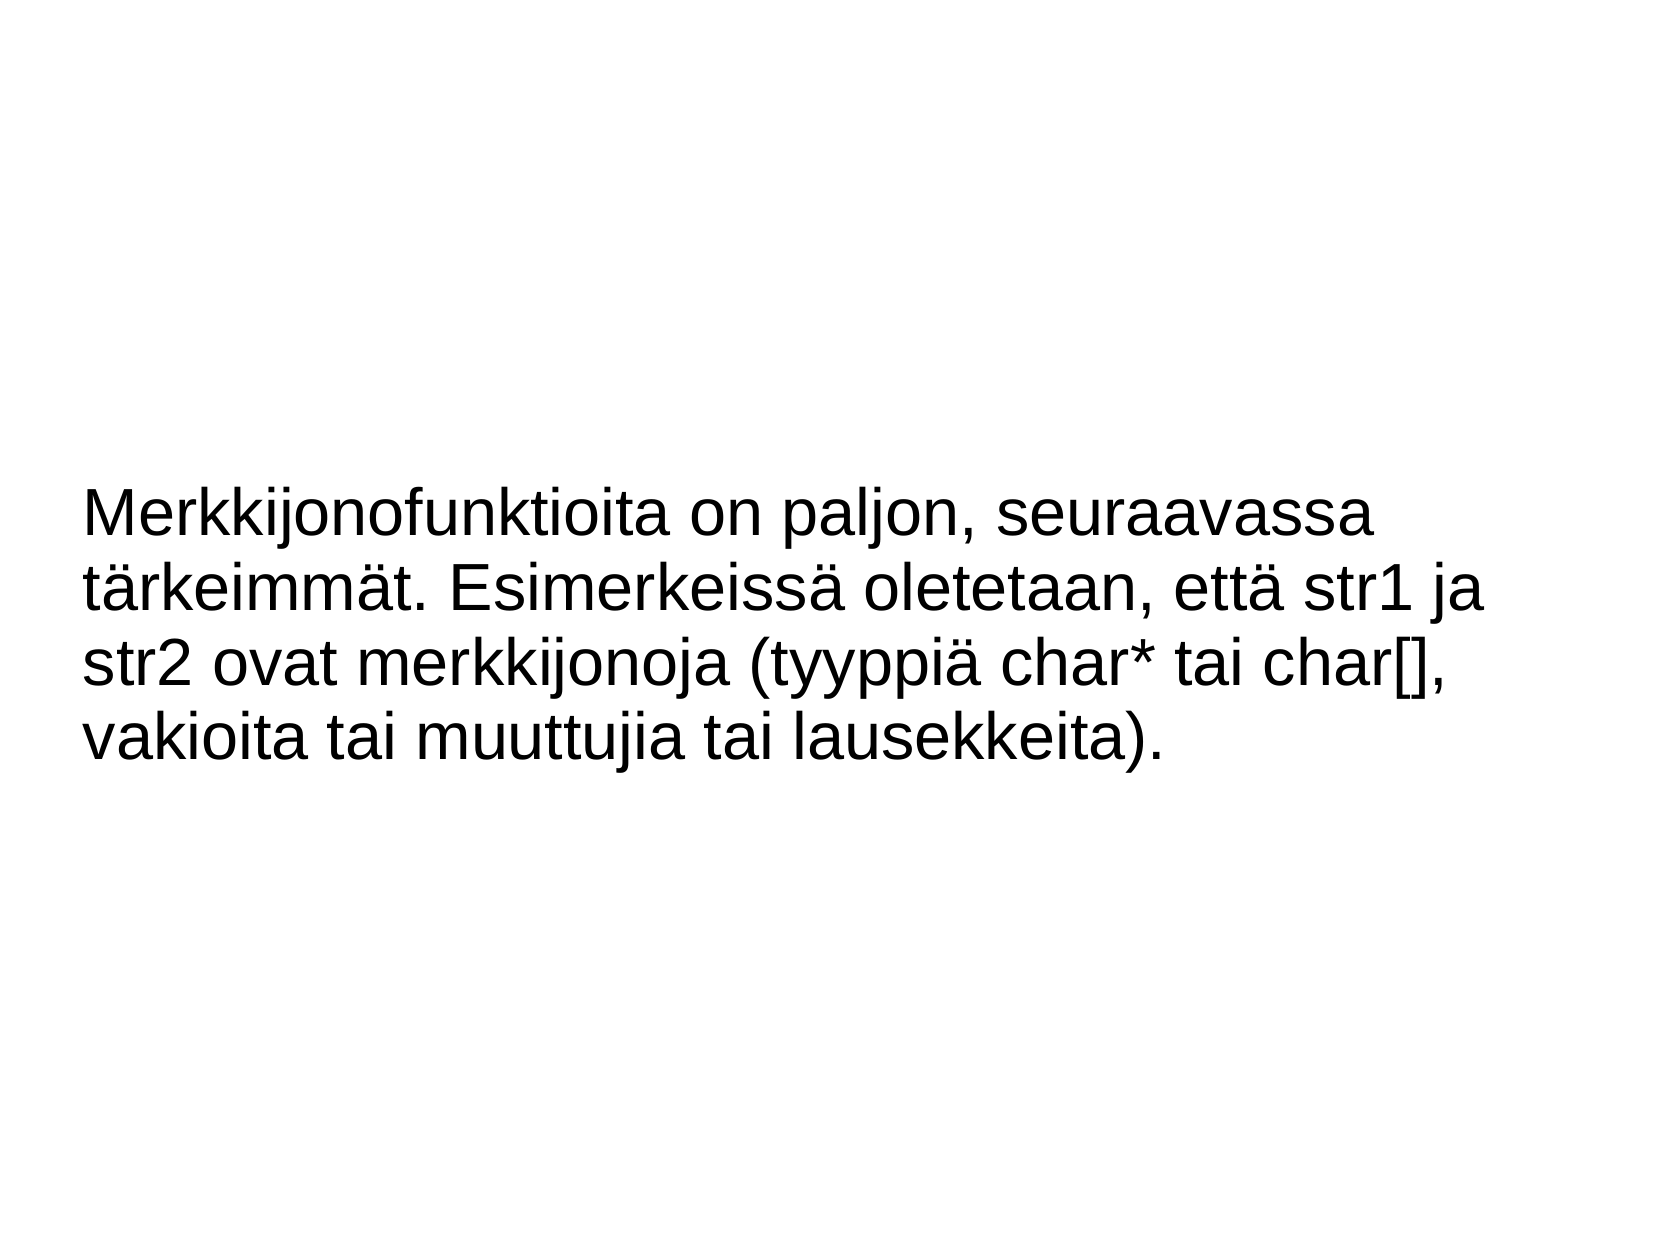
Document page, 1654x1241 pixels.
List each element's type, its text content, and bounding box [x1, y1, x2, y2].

text_box Merkkijonofunktioita on paljon, seuraavassa tärkeimmät. Esimerkeissä oletetaan, että str1 ja str2 ovat merkkijonoja (tyyppiä char* tai char[], vakioita tai muuttujia tai lausekkeita). [82, 297, 1571, 1102]
